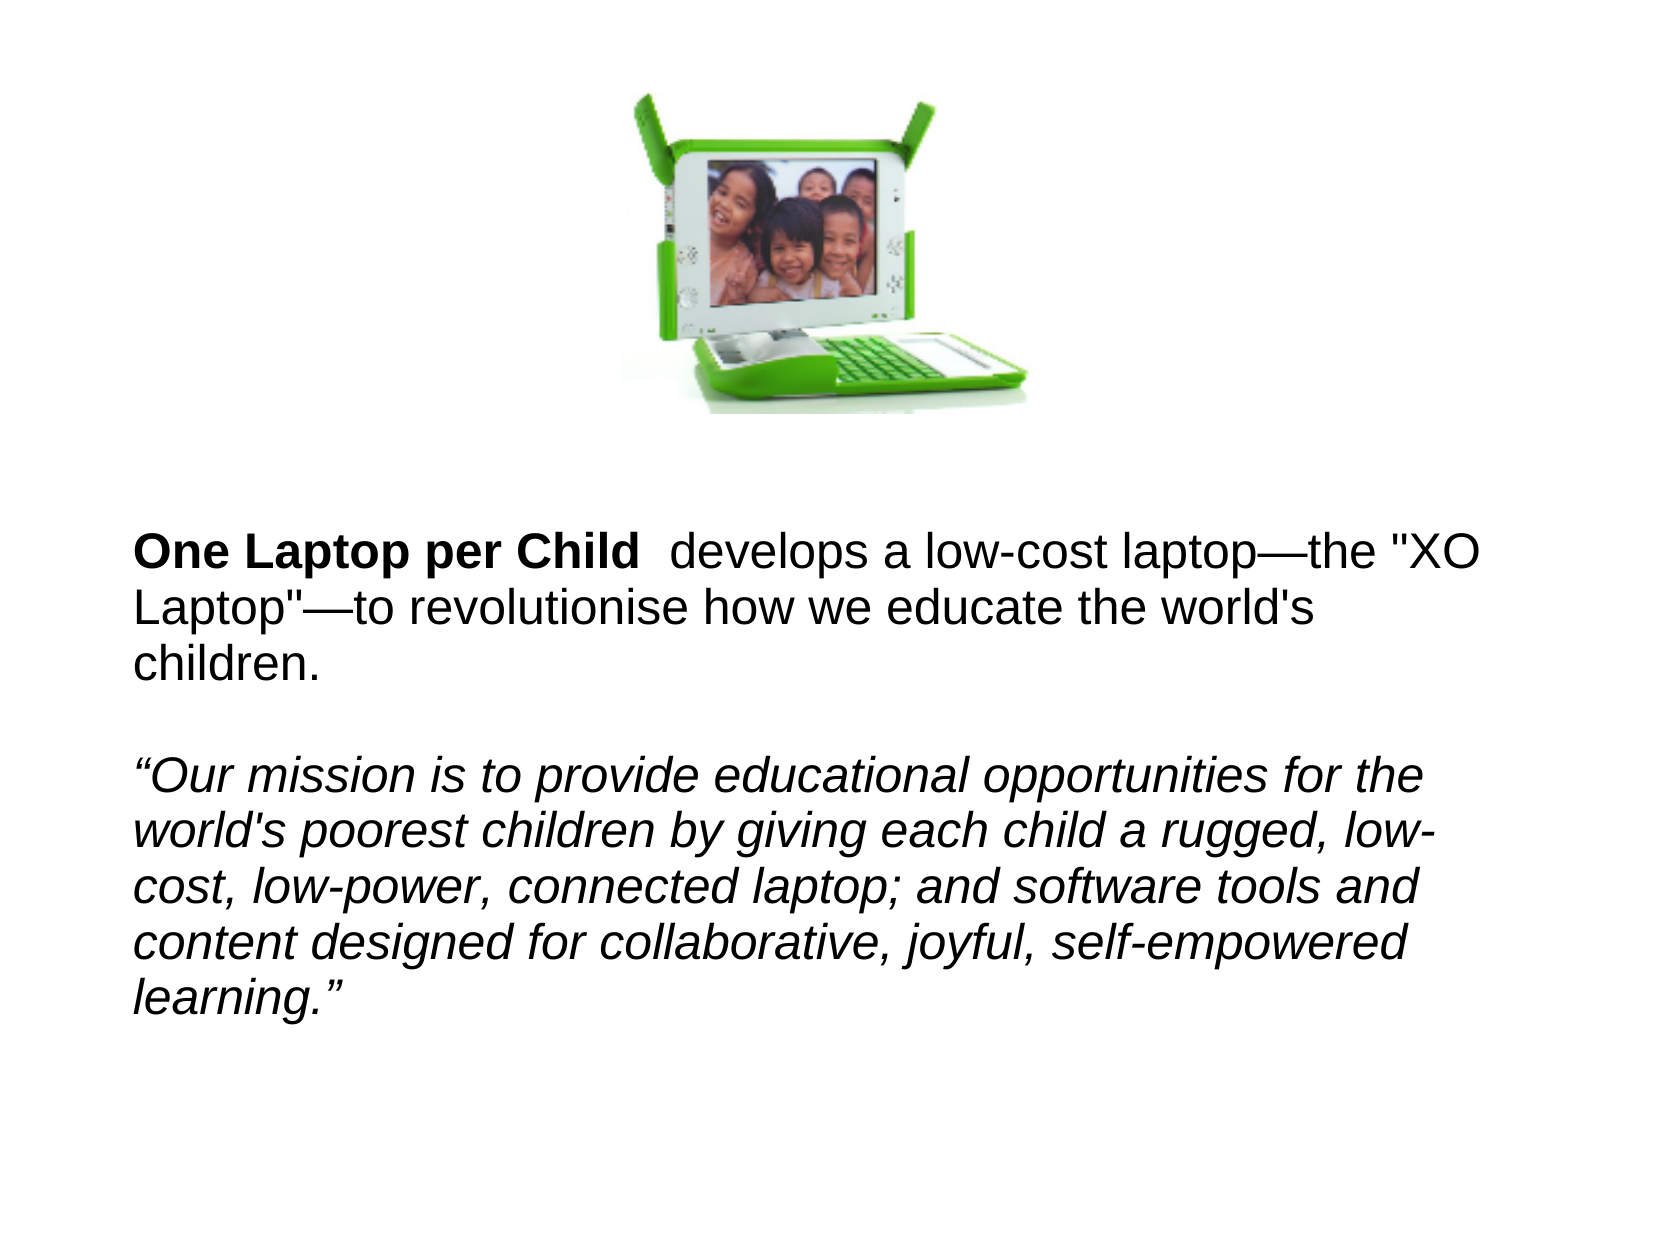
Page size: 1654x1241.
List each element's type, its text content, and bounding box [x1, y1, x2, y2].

text_box One Laptop per Child develops a low-cost laptop—the "XO Laptop"—to revolutionise how we educate the world's children. “Our mission is to provide educational opportunities for the world's poorest children by giving each child a rugged, low-cost, low-power, connected laptop; and software tools and content designed for collaborative, joyful, self-empowered learning.” [118, 513, 1506, 1085]
picture [620, 88, 1034, 414]
